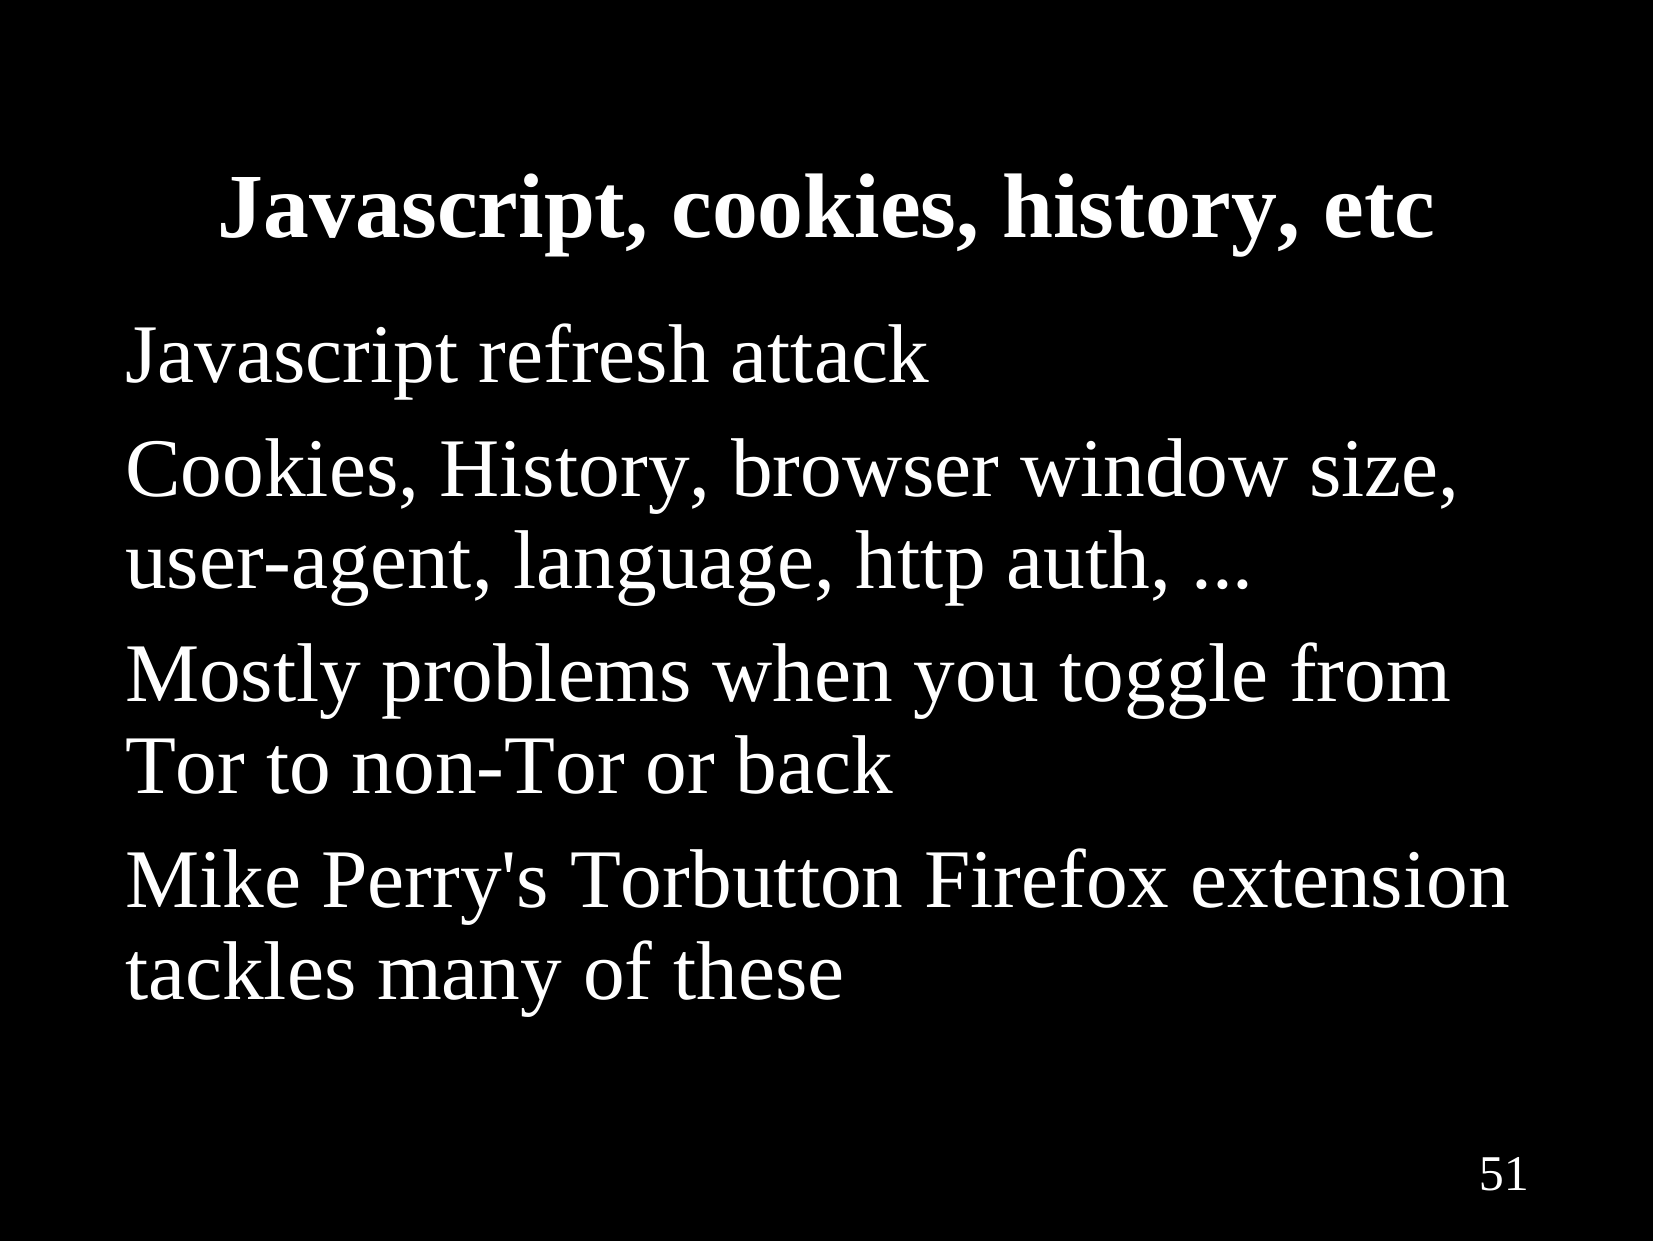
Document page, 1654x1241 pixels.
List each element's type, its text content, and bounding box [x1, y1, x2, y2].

list Javascript refresh attack Cookies, History, browser window size, user-agent, language, http auth, ... Mostly problems when you toggle from Tor to non-Tor or back Mike Perry's Torbutton Firefox extension tackles many of these [125, 308, 1537, 1090]
title Javascript, cookies, history, etc [121, 103, 1534, 311]
